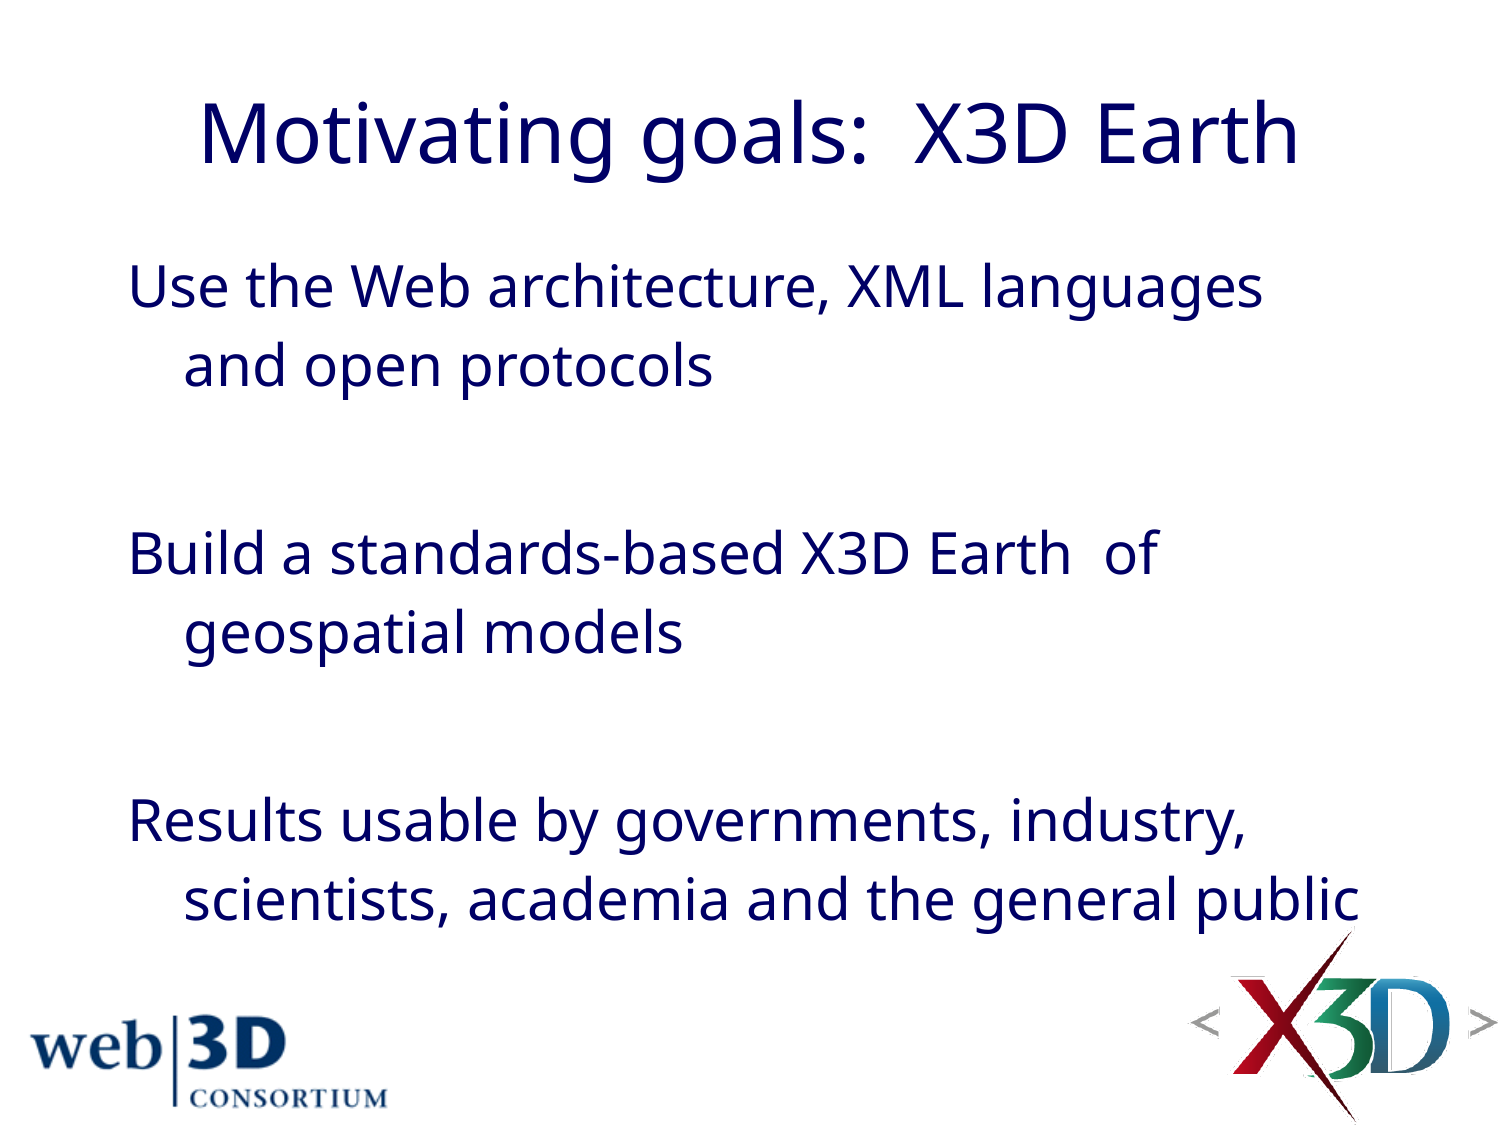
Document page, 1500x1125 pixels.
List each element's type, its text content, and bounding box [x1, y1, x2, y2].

picture [1187, 926, 1500, 1125]
picture [12, 998, 413, 1118]
list Use the Web architecture, XML languages and open protocols Build a standards-based X3D Earth of geospatial models Results usable by governments, industry, scientists, academia and the general public [112, 237, 1388, 1016]
title Motivating goals: X3D Earth [112, 29, 1388, 233]
